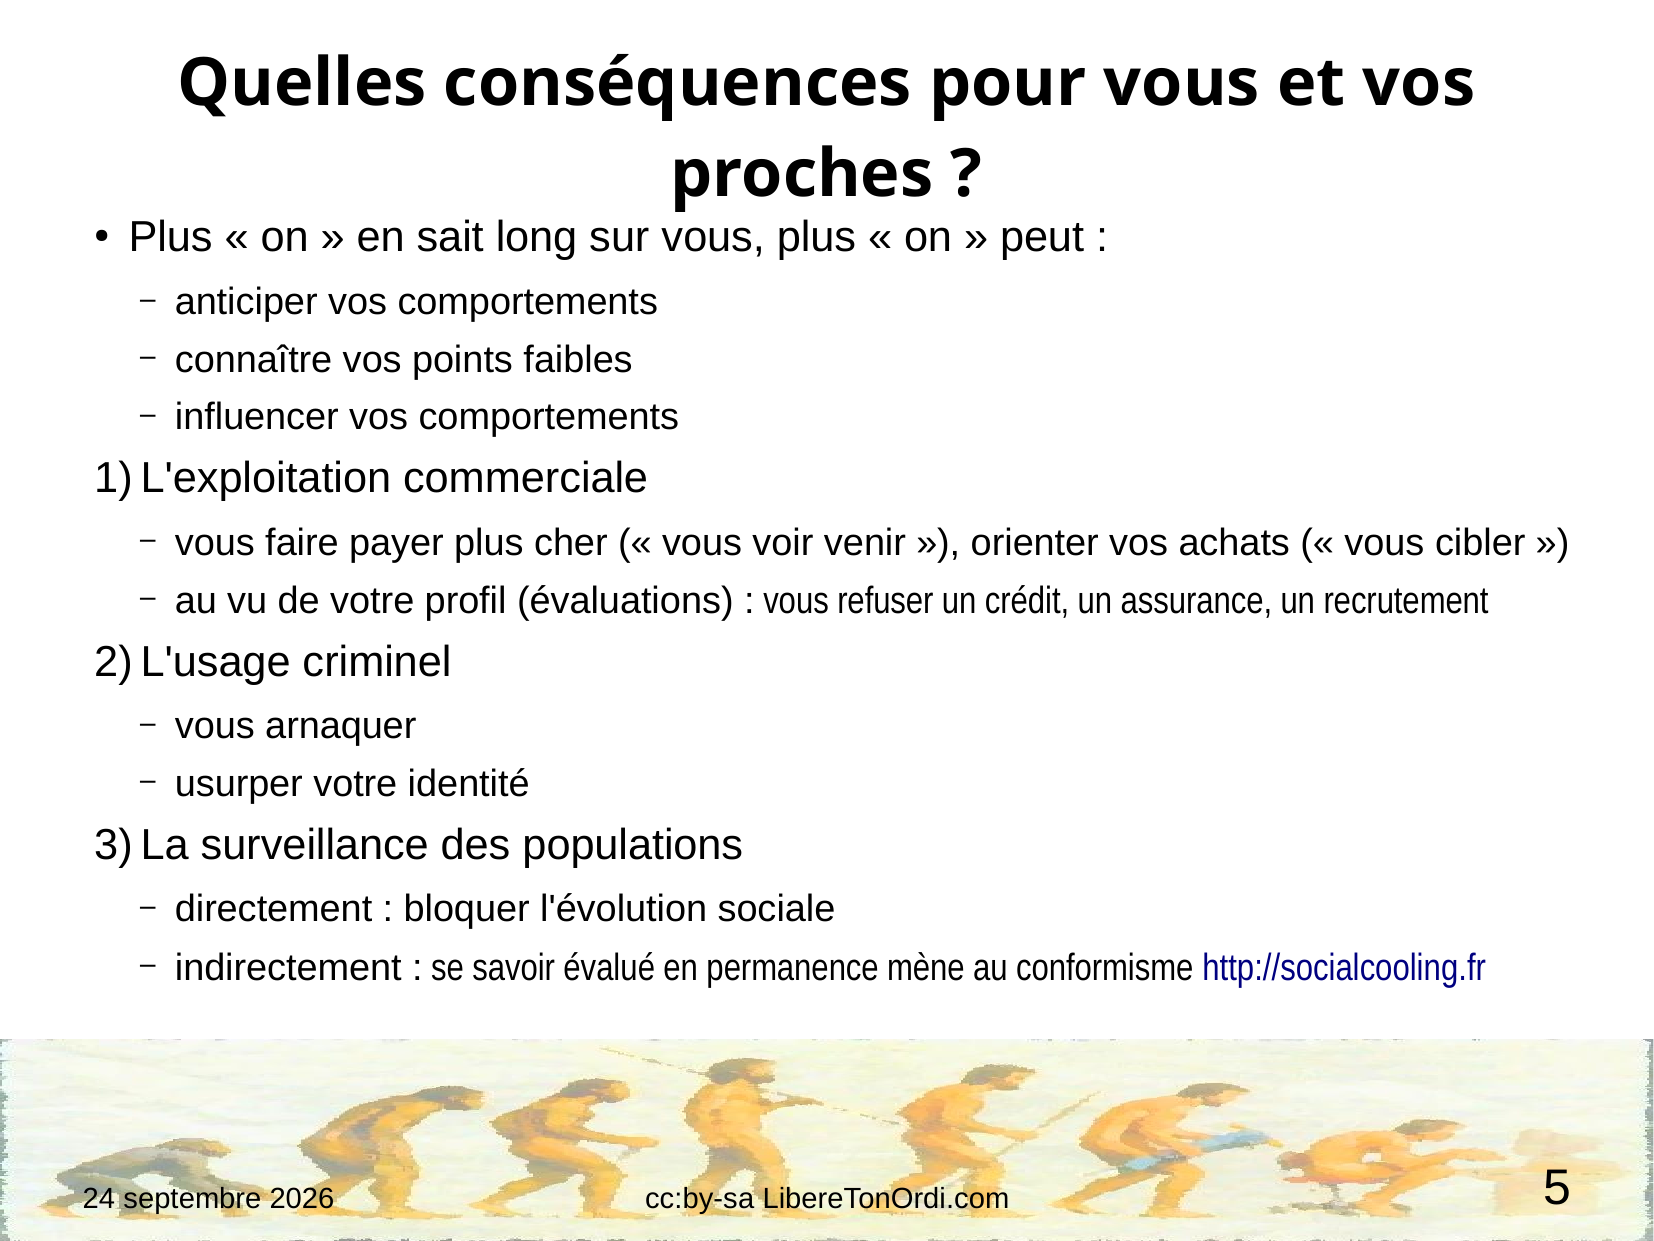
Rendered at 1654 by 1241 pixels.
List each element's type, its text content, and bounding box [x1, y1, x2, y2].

list Plus « on » en sait long sur vous, plus « on » peut : anticiper vos comportements connaître vos points faibles influencer vos comportements L'exploitation commerciale vous faire payer plus cher (« vous voir venir »), orienter vos achats (« vous cibler ») au vu de votre profil (évaluations) : vous refuser un crédit, un assurance, un recrutement L'usage criminel vous arnaquer usurper votre identité La surveillance des populations directement : bloquer l'évolution sociale indirectement : se savoir évalué en permanence mène au conformisme http://socialcooling.fr [82, 212, 1571, 1010]
title Quelles conséquences pour vous et vos proches ? [82, 49, 1571, 201]
picture [0, 1039, 1654, 1241]
